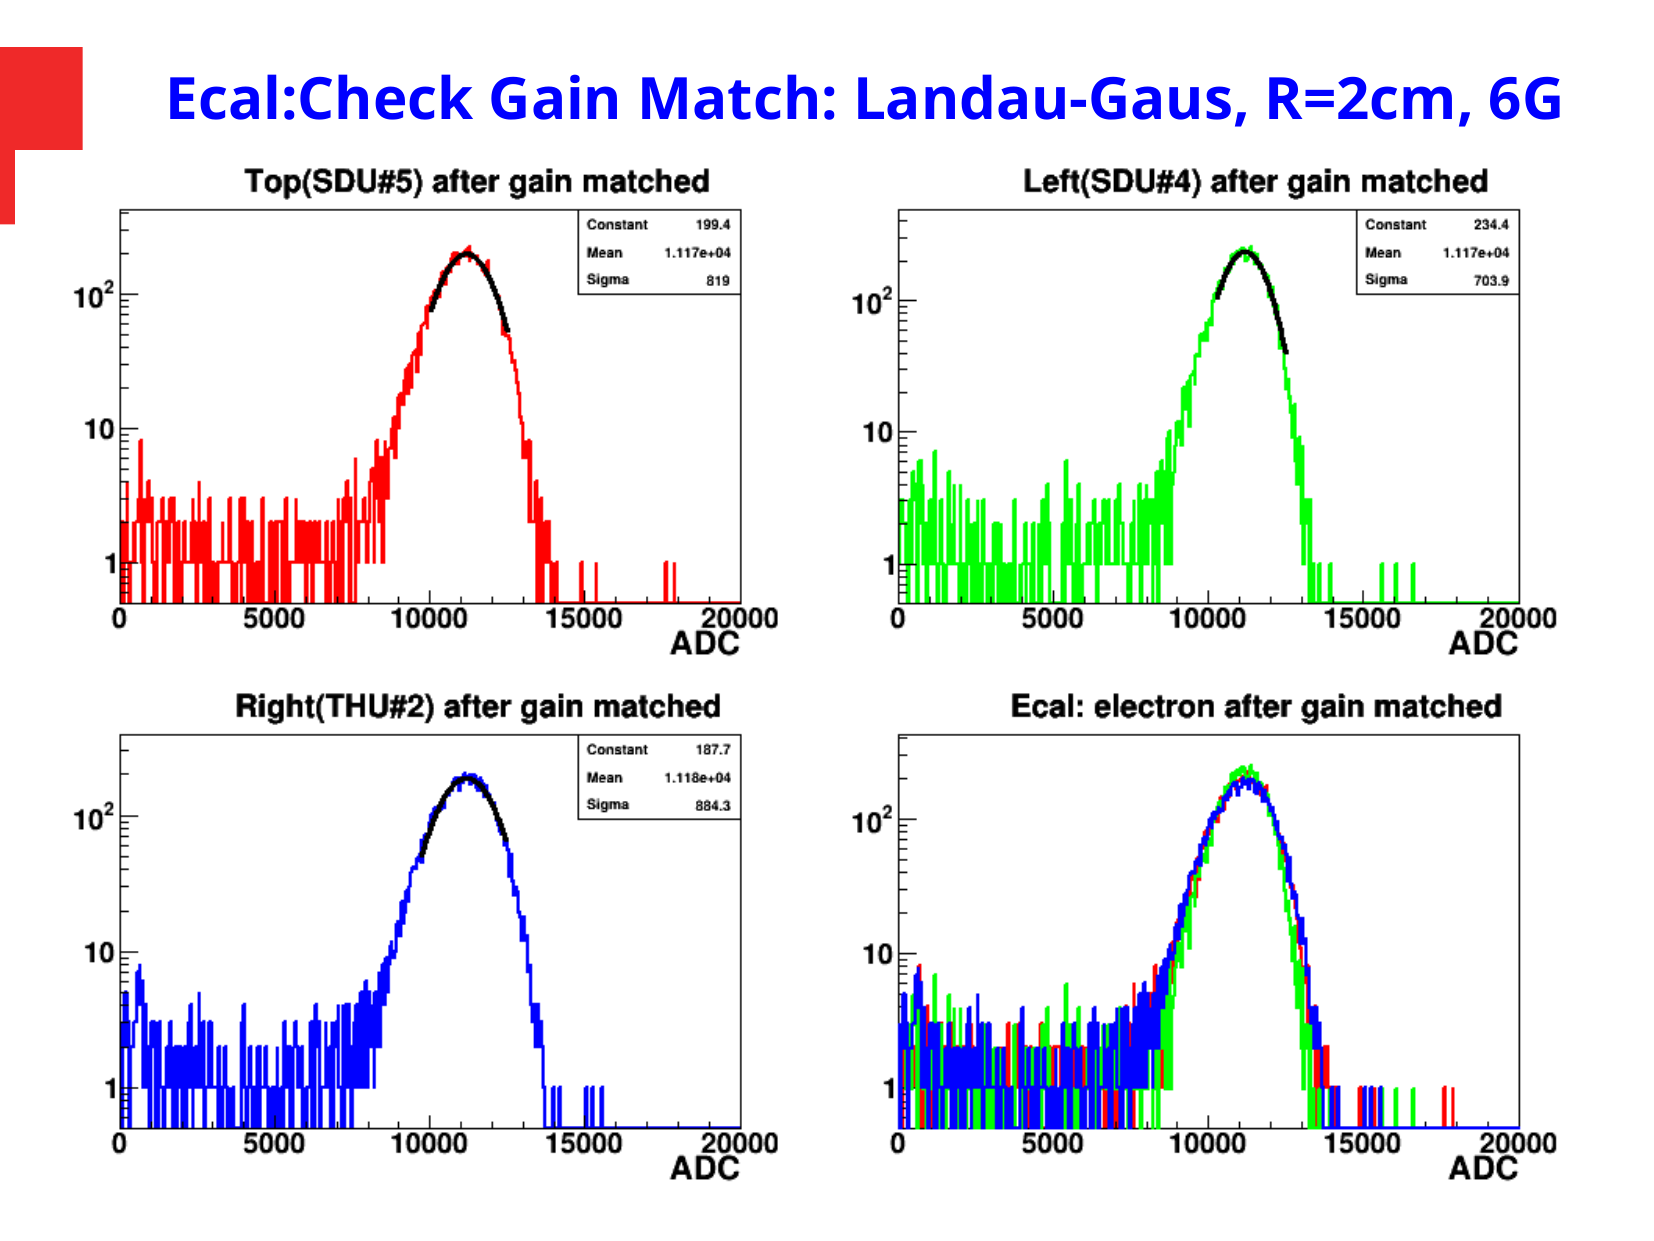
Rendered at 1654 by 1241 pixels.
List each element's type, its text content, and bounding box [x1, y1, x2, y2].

title Ecal:Check Gain Match: Landau-Gaus, R=2cm, 6G [82, 45, 1648, 148]
picture [15, 150, 1572, 1200]
